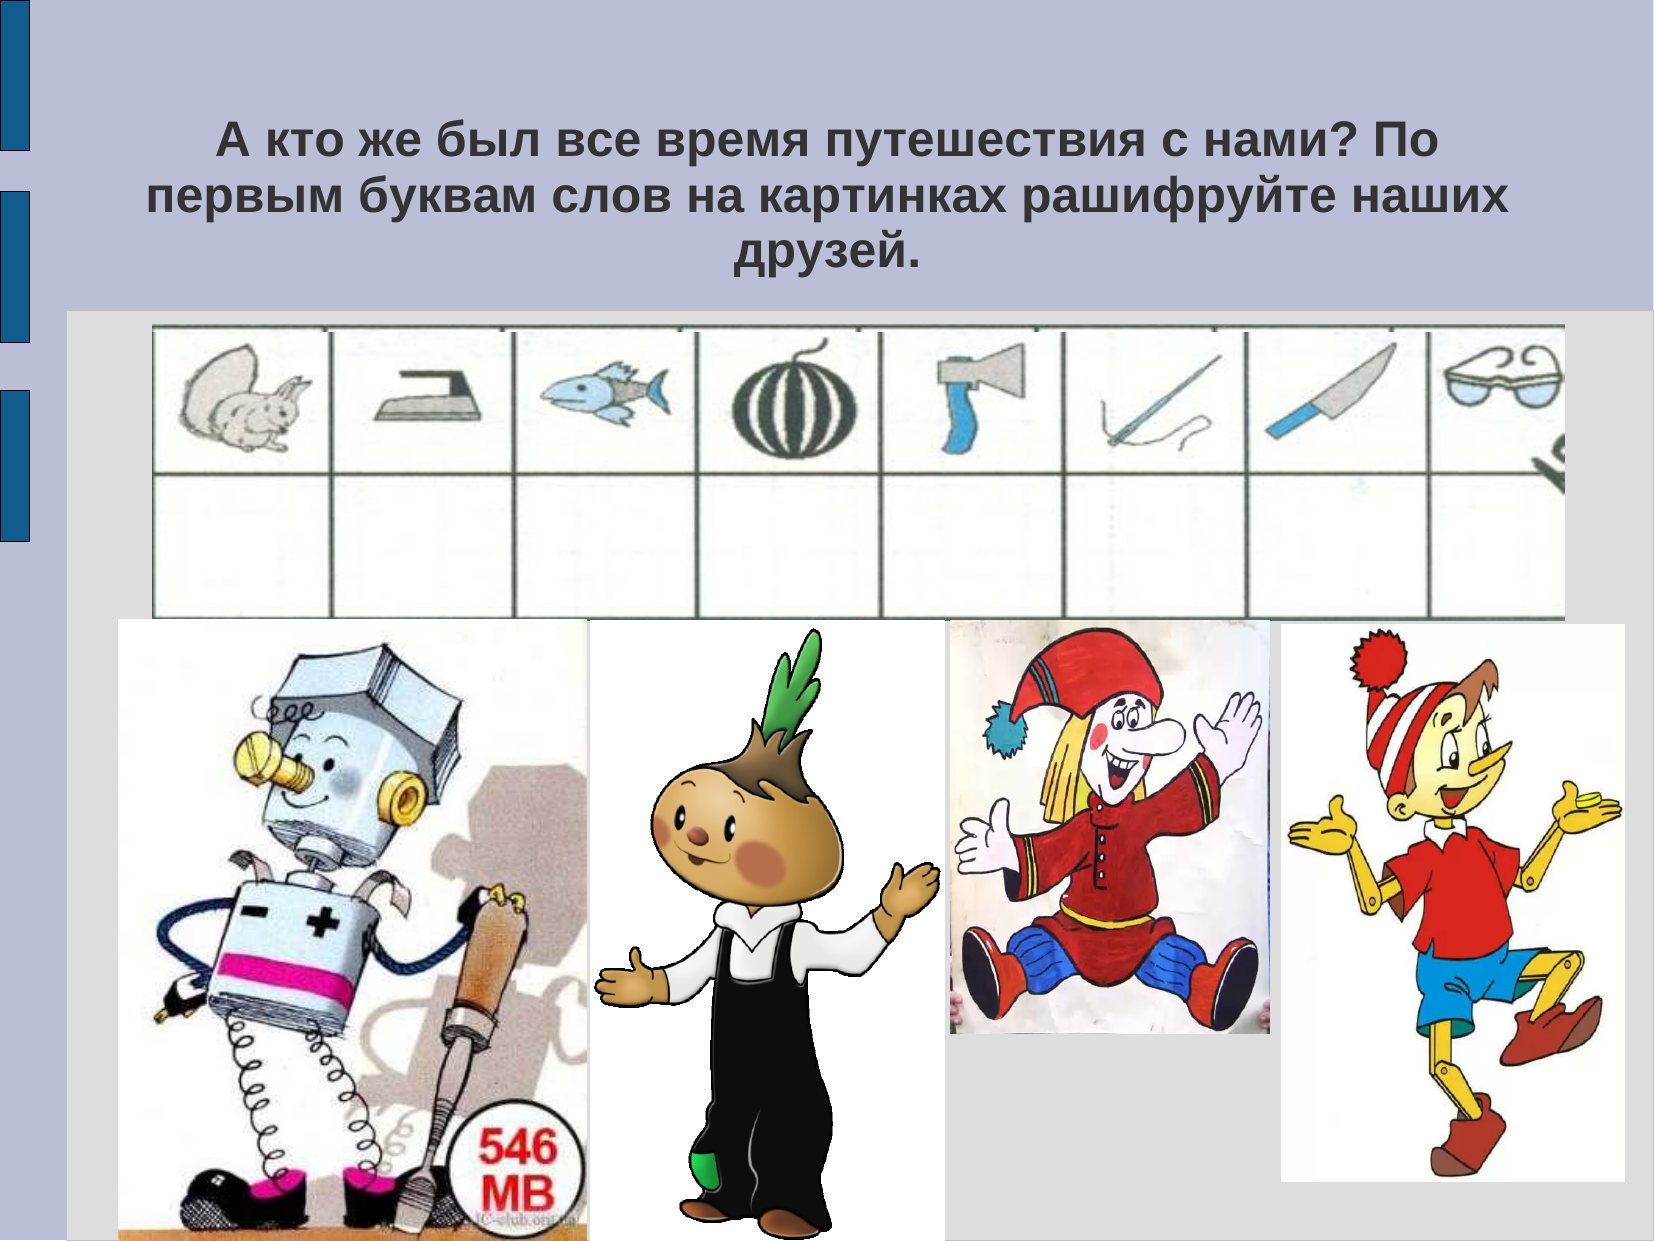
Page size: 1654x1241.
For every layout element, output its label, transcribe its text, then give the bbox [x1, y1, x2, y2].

title А кто же был все время путешествия с нами? По первым буквам слов на картинках рашифруйте наших друзей. [121, 91, 1534, 299]
picture [118, 324, 1565, 1241]
picture [1281, 624, 1625, 1182]
